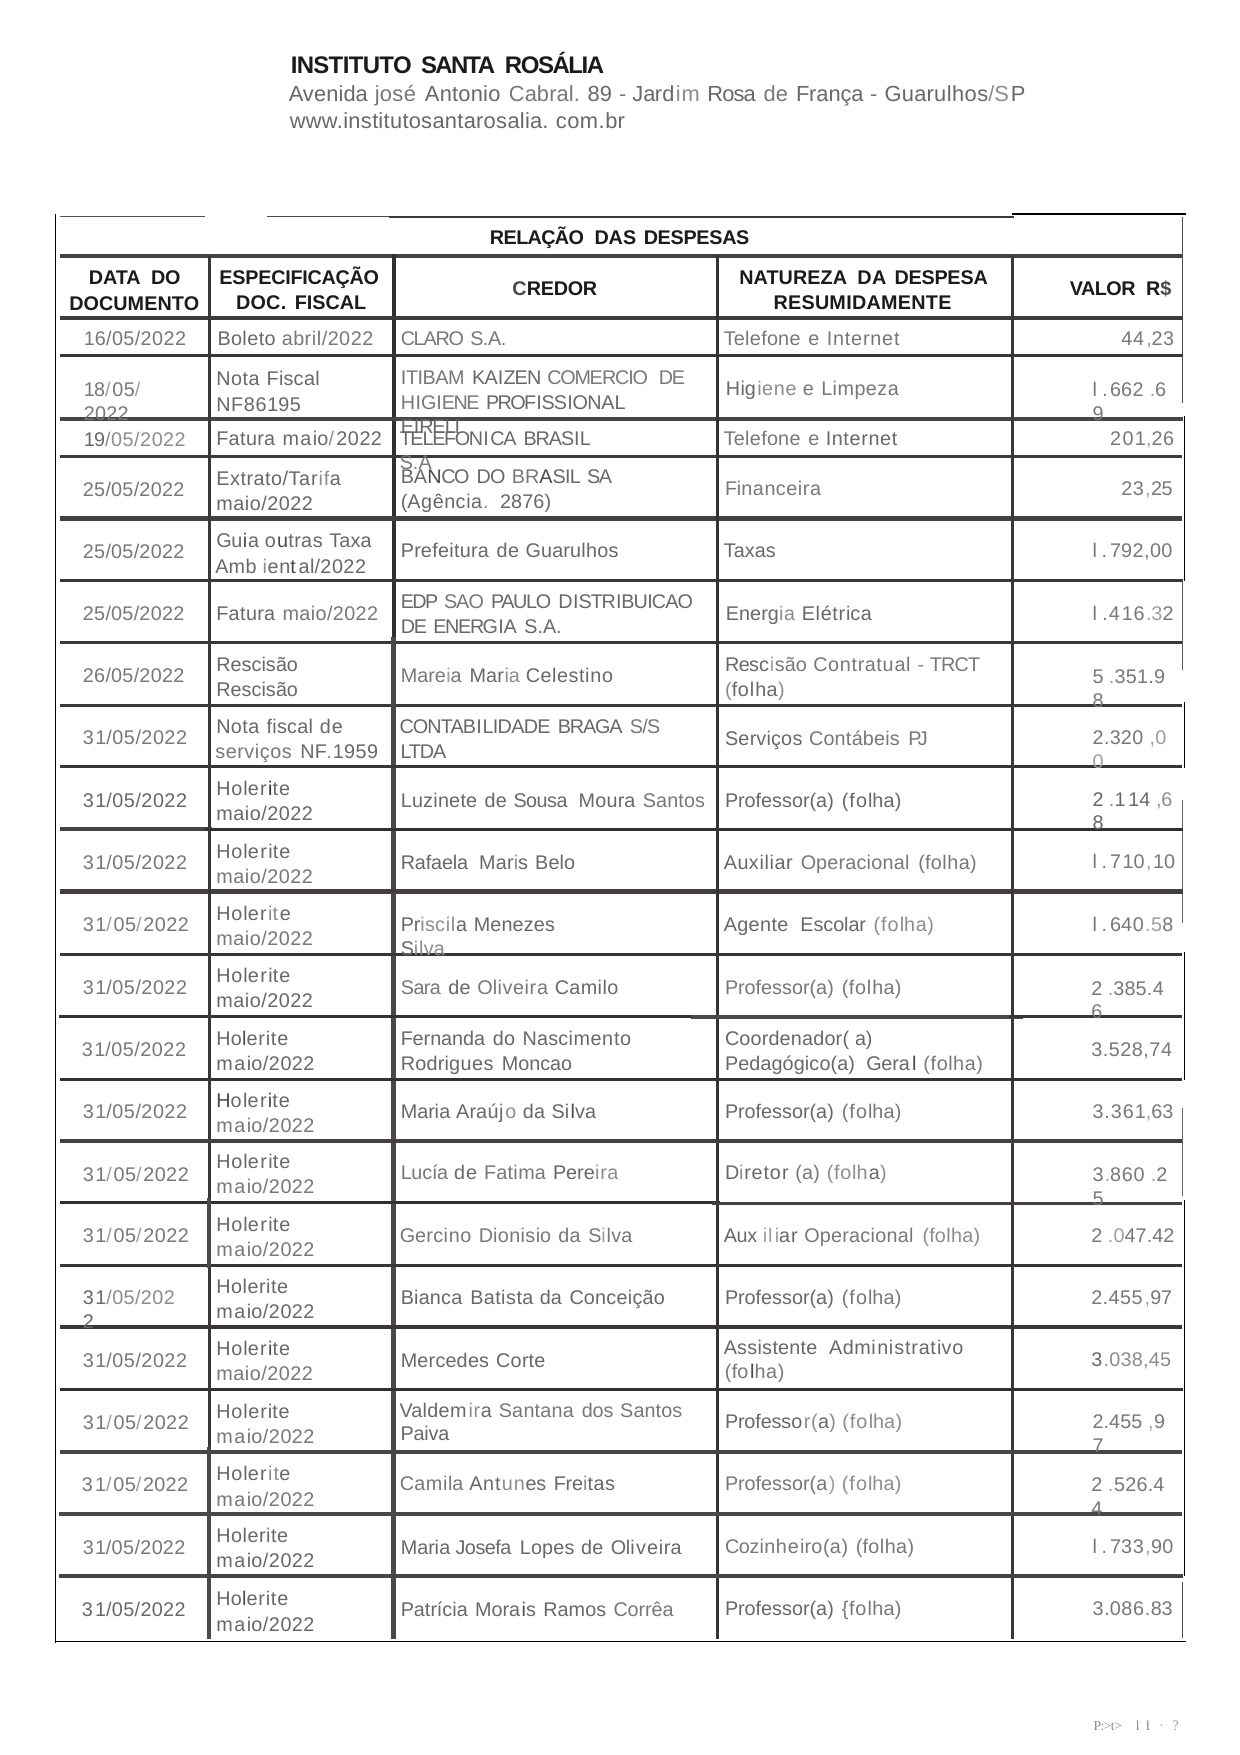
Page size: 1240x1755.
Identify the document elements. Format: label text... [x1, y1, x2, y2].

text_box CONTABILIDADE BRAGA S/S LTDA [397, 712, 665, 762]
text_box Holerite maio/2022 [214, 1334, 318, 1384]
text_box P:>t> l l ·? [1091, 1715, 1186, 1735]
text_box Holerite maio/2022 [214, 1521, 318, 1571]
text_box Holerite maio/2022 [214, 837, 318, 887]
text_box RELAÇÃO DAS DESPESAS [487, 225, 753, 250]
text_box 25/05/2022 [80, 600, 189, 625]
text_box Mercedes Corte [398, 1347, 549, 1372]
text_box Holerite maio/2022 [214, 1272, 318, 1322]
text_box Fernanda do Nascimento Rodrigues Moncao [398, 1024, 637, 1074]
text_box Mareia Maria Celestino [398, 662, 616, 687]
text_box Gercino Dionisio da Silva [397, 1222, 634, 1247]
text_box Professor(a) (folha) [722, 1408, 907, 1433]
text_box Holerite maio/2022 [214, 1086, 318, 1136]
text_box 3.860 .25 [1090, 1161, 1176, 1186]
text_box Holerite maio/2022 [214, 899, 318, 949]
text_box ITIBAM KAIZEN COMERCIO DE HIGIENE PROFISSIONAL EIRELI [398, 363, 687, 413]
text_box Auxiliar Operacional (folha) [721, 849, 983, 874]
text_box Rescisão Contratual - TRCT (folha) [722, 650, 983, 700]
text_box 31/05/2022 [79, 1472, 190, 1497]
text_box 2.320 ,00 [1090, 724, 1178, 749]
text_box Luzinete de Sousa Moura Santos [398, 787, 708, 812]
text_box 31/05/2022 [79, 1036, 190, 1061]
text_box Telefone e Internet [721, 425, 906, 450]
text_box Guia outras Taxa Amb iental/2022 [213, 525, 378, 576]
text_box 44,23 [1119, 325, 1177, 350]
text_box 2 .385.46 [1089, 975, 1175, 1000]
text_box l.640.58 [1090, 911, 1178, 936]
text_box Fatura maio/2022 [214, 600, 384, 625]
text_box Sara de Oliveira Camilo [398, 974, 622, 999]
text_box Extrato/Tarifa maio/2022 [214, 463, 347, 514]
text_box 31/05/2022 [79, 1596, 189, 1621]
text_box 5 .351.98 [1090, 663, 1176, 688]
text_box 31/05/2022 [80, 974, 190, 999]
text_box Aux iliar Operacional (folha) [721, 1222, 982, 1247]
text_box NATUREZA DA DESPESA RESUMIDAMENTE [737, 263, 994, 313]
text_box Valdemira Santana dos Santos Paiva [397, 1397, 690, 1446]
text_box 2 .526.44 [1089, 1472, 1176, 1497]
text_box Professor(a) (folha) [722, 1285, 907, 1310]
text_box VALOR R$ [1067, 275, 1177, 300]
text_box 31/05/2022 [80, 1534, 189, 1559]
text_box l.662 .69 [1090, 376, 1177, 401]
text_box 31/05/2022 [80, 1347, 190, 1372]
text_box Maria Josefa Lopes de Oliveira [398, 1534, 685, 1559]
text_box 2 .047.42 [1089, 1222, 1175, 1247]
text_box INSTITUTO SANTA ROSÁLIA Avenida josé Antonio Cabral. 89 - Jardim Rosa de França - Guarulhos/SP www.institutosantarosalia. com.br [286, 49, 1036, 132]
text_box 201,26 [1108, 425, 1177, 450]
text_box 31/05/2022 [80, 1409, 191, 1434]
text_box Holerite maio/2022 [214, 961, 318, 1011]
text_box Higiene e Limpeza [723, 375, 901, 400]
text_box 2.455 ,97 [1090, 1408, 1176, 1433]
text_box 3.086.83 [1090, 1595, 1176, 1620]
text_box 31/05/202 2 [80, 1285, 191, 1310]
text_box Camila Antunes Freitas [397, 1471, 619, 1496]
text_box Priscila Menezes Silva [398, 911, 606, 936]
text_box Boleto abril/2022 [215, 325, 378, 350]
text_box Maria Araújo da Silva [398, 1099, 600, 1123]
text_box 31/05/2022 [80, 1222, 191, 1247]
text_box Nota fiscal de serviços NF.1959 [213, 712, 380, 762]
text_box 19/05/2022 [81, 426, 190, 451]
text_box Professor(a) {folha) [722, 1595, 907, 1620]
text_box 31/05/2022 [80, 1161, 191, 1186]
text_box Diretor (a) (folha) [722, 1160, 892, 1185]
text_box 3.528,74 [1089, 1036, 1176, 1061]
text_box TELEFONICA BRASIL S.A [397, 425, 627, 450]
text_box Bianca Batista da Conceição [398, 1285, 668, 1310]
text_box Holerite maio/2022 [214, 1458, 318, 1509]
text_box Holerite maio/2022 [214, 1583, 318, 1634]
text_box Prefeitura de Guarulhos [398, 537, 625, 562]
text_box 3.361,63 [1090, 1099, 1176, 1123]
text_box Fatura maio/2022 [214, 425, 385, 450]
text_box Nota Fiscal NF86195 [214, 363, 322, 414]
text_box Rescisão Rescisão [214, 650, 301, 700]
text_box Holerite maio/2022 [214, 1397, 318, 1447]
text_box Assistente Administrativo (folha) [721, 1334, 966, 1383]
text_box Cozinheiro(a) (folha) [722, 1533, 919, 1558]
text_box Professor(a) (folha) [722, 974, 907, 999]
text_box l.733,90 [1090, 1533, 1178, 1558]
text_box 31/05/2022 [80, 1099, 190, 1123]
text_box Professor(a) (folha) [722, 1471, 907, 1496]
text_box ESPECIFICAÇÃO DOC. FISCAL [217, 263, 385, 313]
text_box 3.038,45 [1089, 1346, 1175, 1371]
text_box Professor(a) (folha) [722, 1099, 907, 1123]
text_box 31/05/2022 [80, 849, 190, 874]
text_box Taxas [721, 537, 781, 562]
text_box 31/05/2022 [80, 724, 190, 749]
text_box Serviços Contábeis PJ [722, 725, 929, 750]
text_box Coordenador( a) Pedagógico(a) Geral (folha) [722, 1024, 986, 1074]
text_box 16/05/2022 [81, 325, 190, 350]
text_box l.416.32 [1090, 600, 1176, 625]
text_box 26/05/2022 [80, 662, 189, 687]
text_box 2.455,97 [1089, 1285, 1176, 1310]
text_box Holerite maio/2022 [214, 1210, 318, 1260]
text_box BANCO DO BRASIL SA (Agência. 2876) [398, 463, 706, 513]
text_box CREDOR [510, 275, 601, 300]
text_box Holerite maio/2022 [214, 774, 318, 824]
text_box 25/05/2022 [80, 476, 189, 501]
text_box Patrícia Morais Ramos Corrêa [398, 1596, 677, 1621]
text_box 2 .114 ,68 [1090, 786, 1176, 811]
text_box Agente Escolar (folha) [721, 911, 935, 936]
text_box Rafaela Maris Belo [398, 849, 577, 874]
text_box Holerite maio/2022 [214, 1024, 318, 1074]
text_box CLARO S.A. [398, 325, 509, 350]
text_box Energia Elétrica [723, 600, 875, 625]
text_box l.792,00 [1090, 537, 1177, 562]
text_box 31/05/2022 [80, 911, 191, 936]
text_box l.710,10 [1090, 848, 1178, 873]
text_box EDP SAO PAULO DISTRIBUICAO DE ENERGIA S.A. [398, 587, 695, 637]
text_box 25/05/2022 [80, 538, 189, 563]
text_box Lucía de Fatima Pereira [398, 1160, 624, 1185]
text_box Financeira [722, 475, 824, 500]
text_box 23,25 [1119, 475, 1176, 500]
text_box Telefone e Internet [721, 325, 908, 350]
text_box Holerite maio/2022 [214, 1147, 318, 1197]
text_box 18/05/ 2022 [81, 376, 191, 401]
text_box 31/05/2022 [80, 787, 190, 812]
text_box Professor(a) (folha) [722, 787, 907, 812]
text_box DATA DO DOCUMENTO [67, 262, 204, 313]
